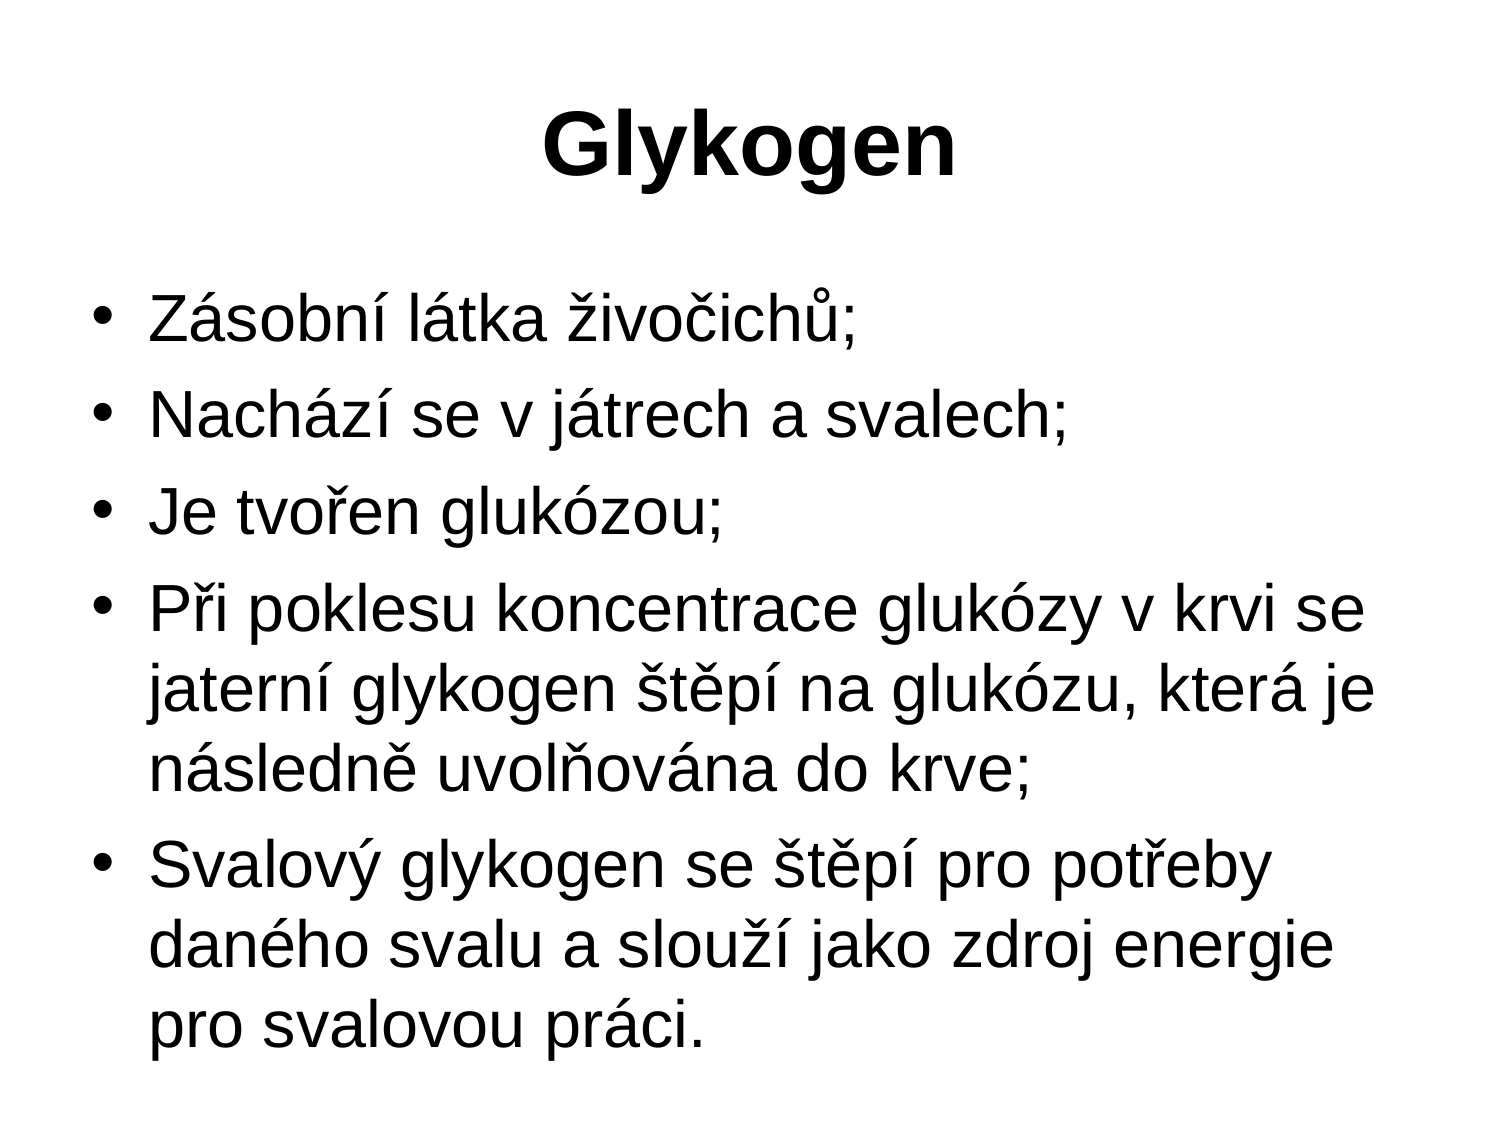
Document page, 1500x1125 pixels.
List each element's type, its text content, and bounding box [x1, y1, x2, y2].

list Zásobní látka živočichů; Nachází se v játrech a svalech; Je tvořen glukózou; Při poklesu koncentrace glukózy v krvi se jaterní glykogen štěpí na glukózu, která je následně uvolňována do krve; Svalový glykogen se štěpí pro potřeby daného svalu a slouží jako zdroj energie pro svalovou práci. [76, 267, 1427, 1125]
title Glykogen [75, 45, 1426, 233]
